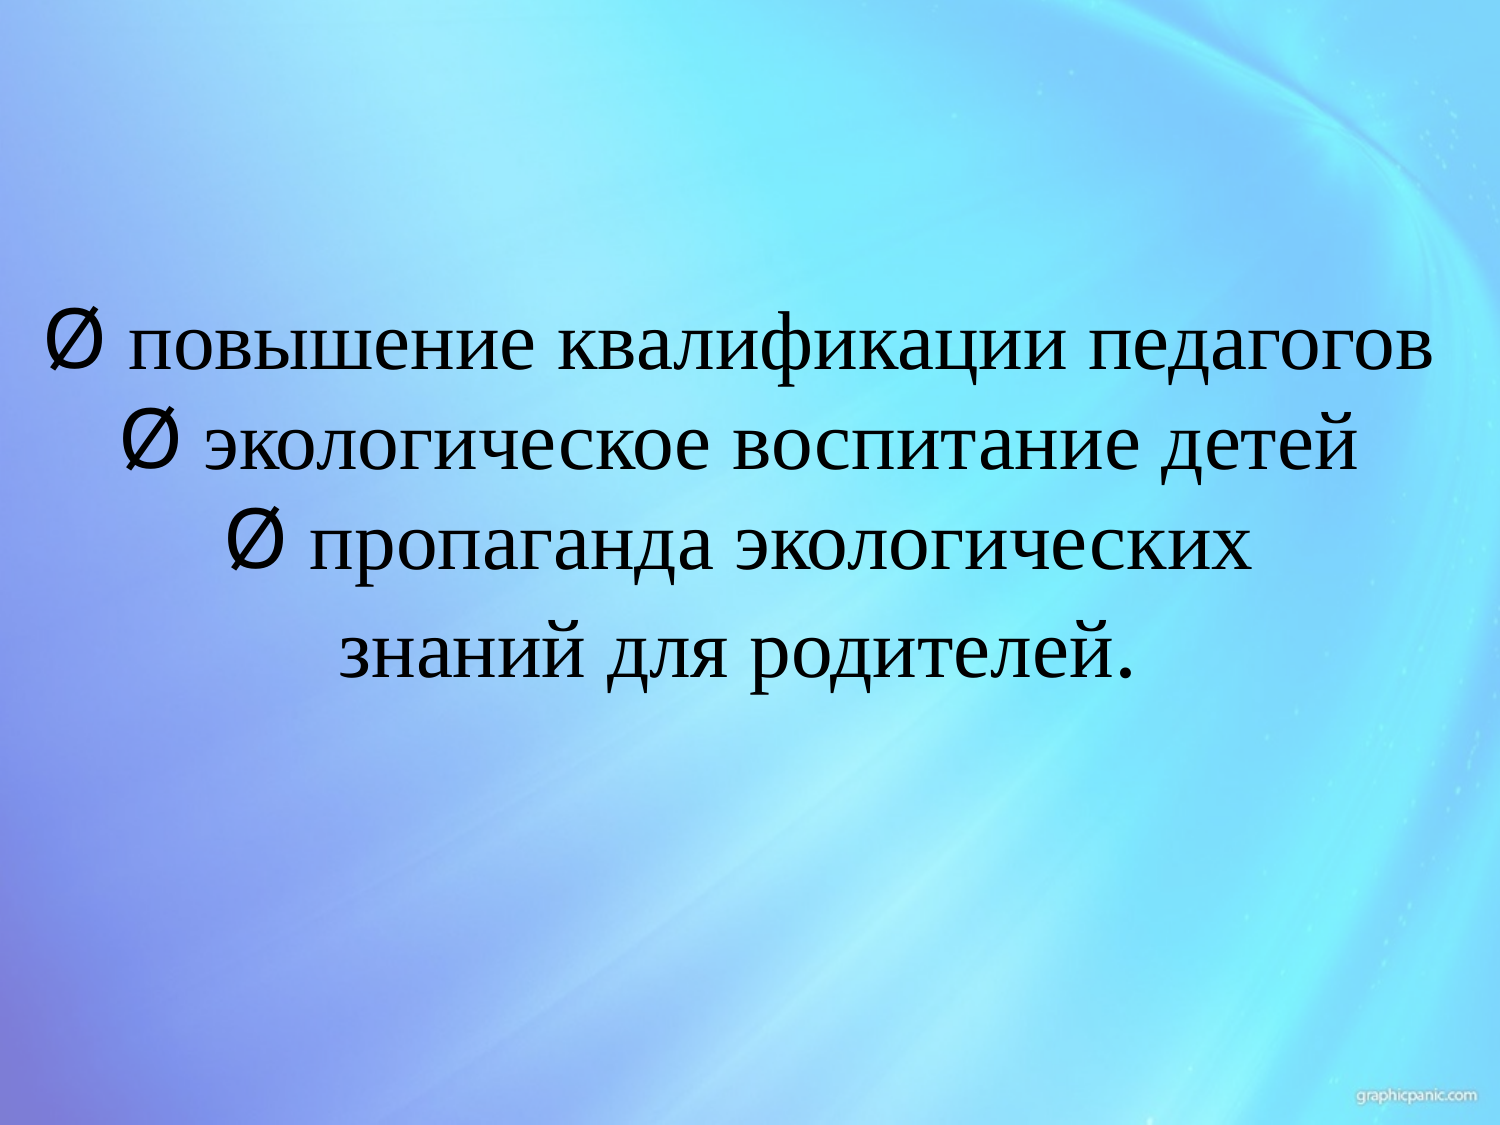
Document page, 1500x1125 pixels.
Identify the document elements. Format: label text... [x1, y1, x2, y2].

text_box повышение квалификации педагогов экологическое воспитание детей пропаганда экологических знаний для родителей. [29, 278, 1470, 708]
